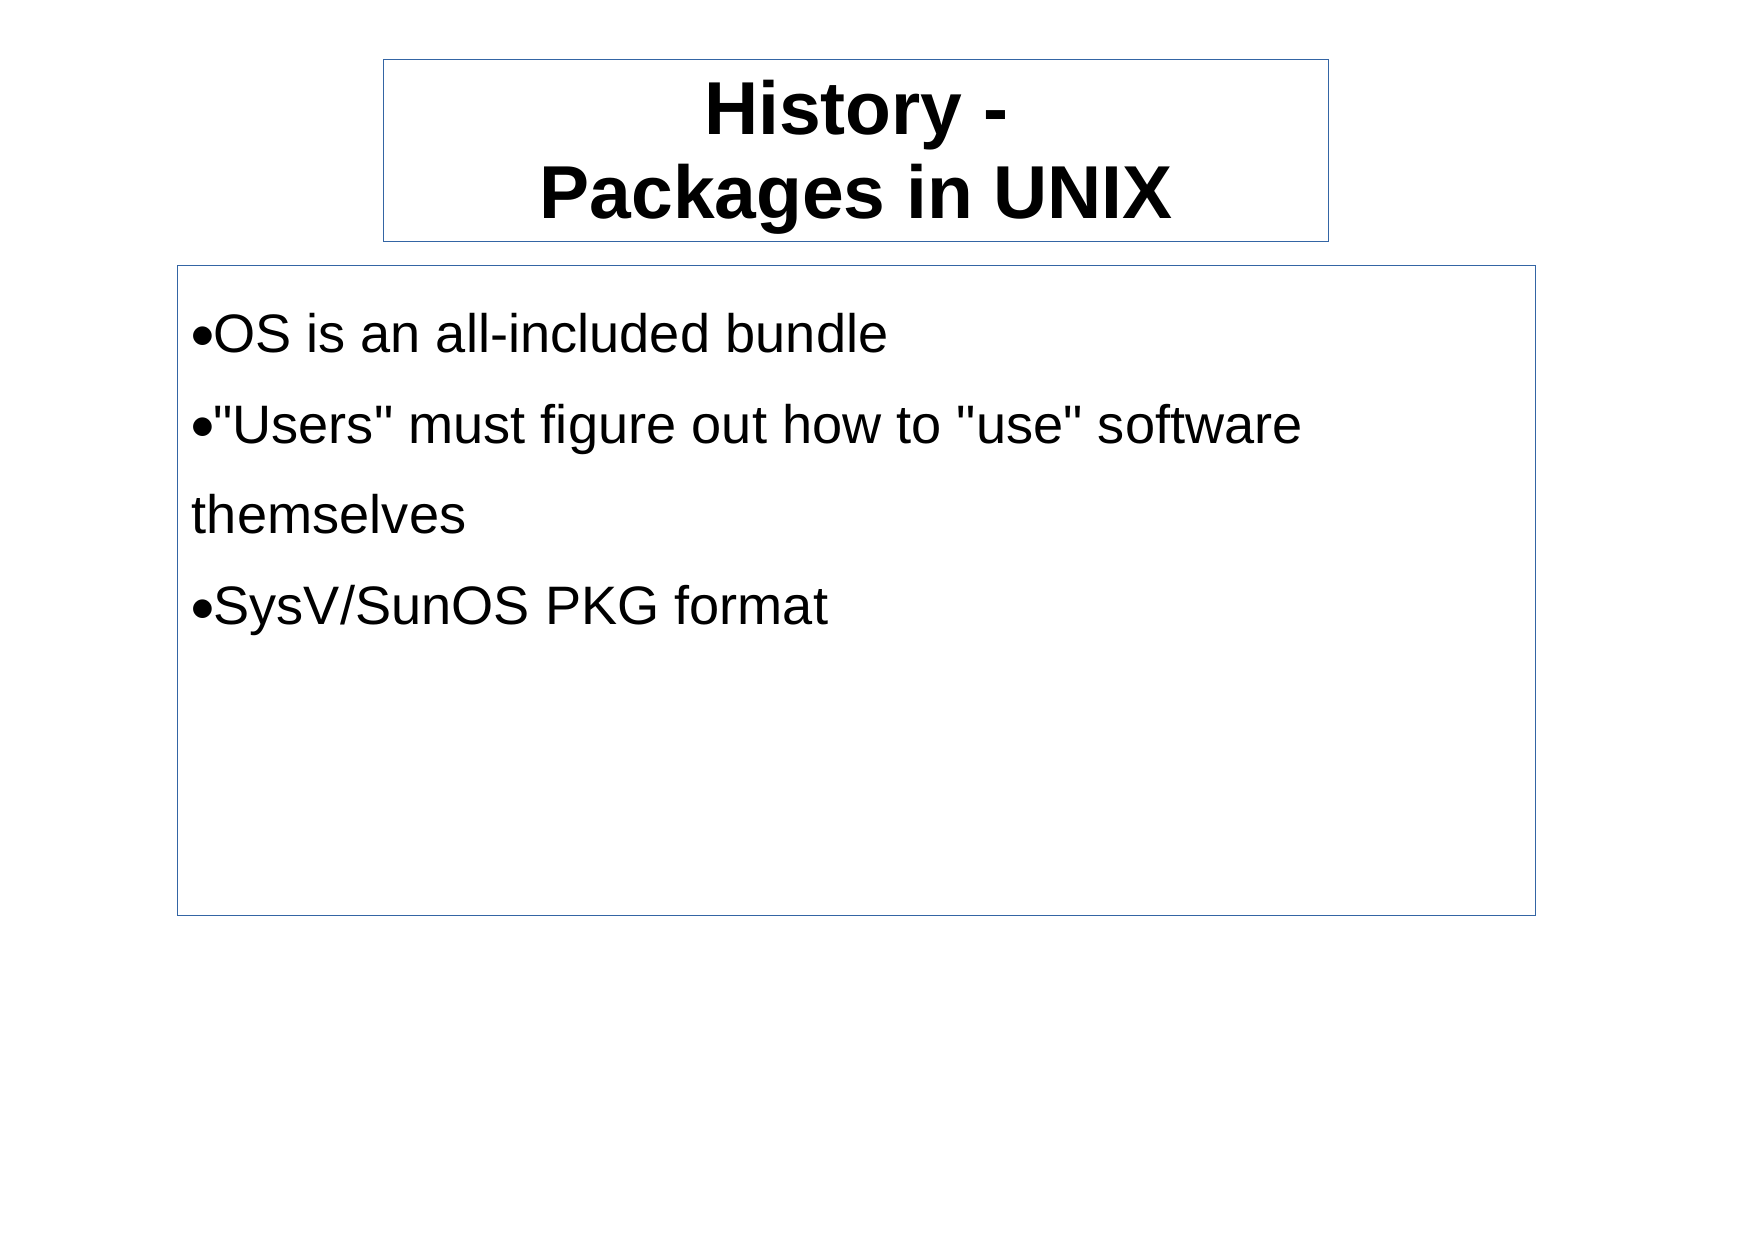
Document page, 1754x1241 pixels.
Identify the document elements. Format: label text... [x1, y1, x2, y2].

text_box History - Packages in UNIX [383, 59, 1329, 232]
text_box OS is an all-included bundle "Users" must figure out how to "use" software themselves SysV/SunOS PKG format [177, 265, 1536, 916]
